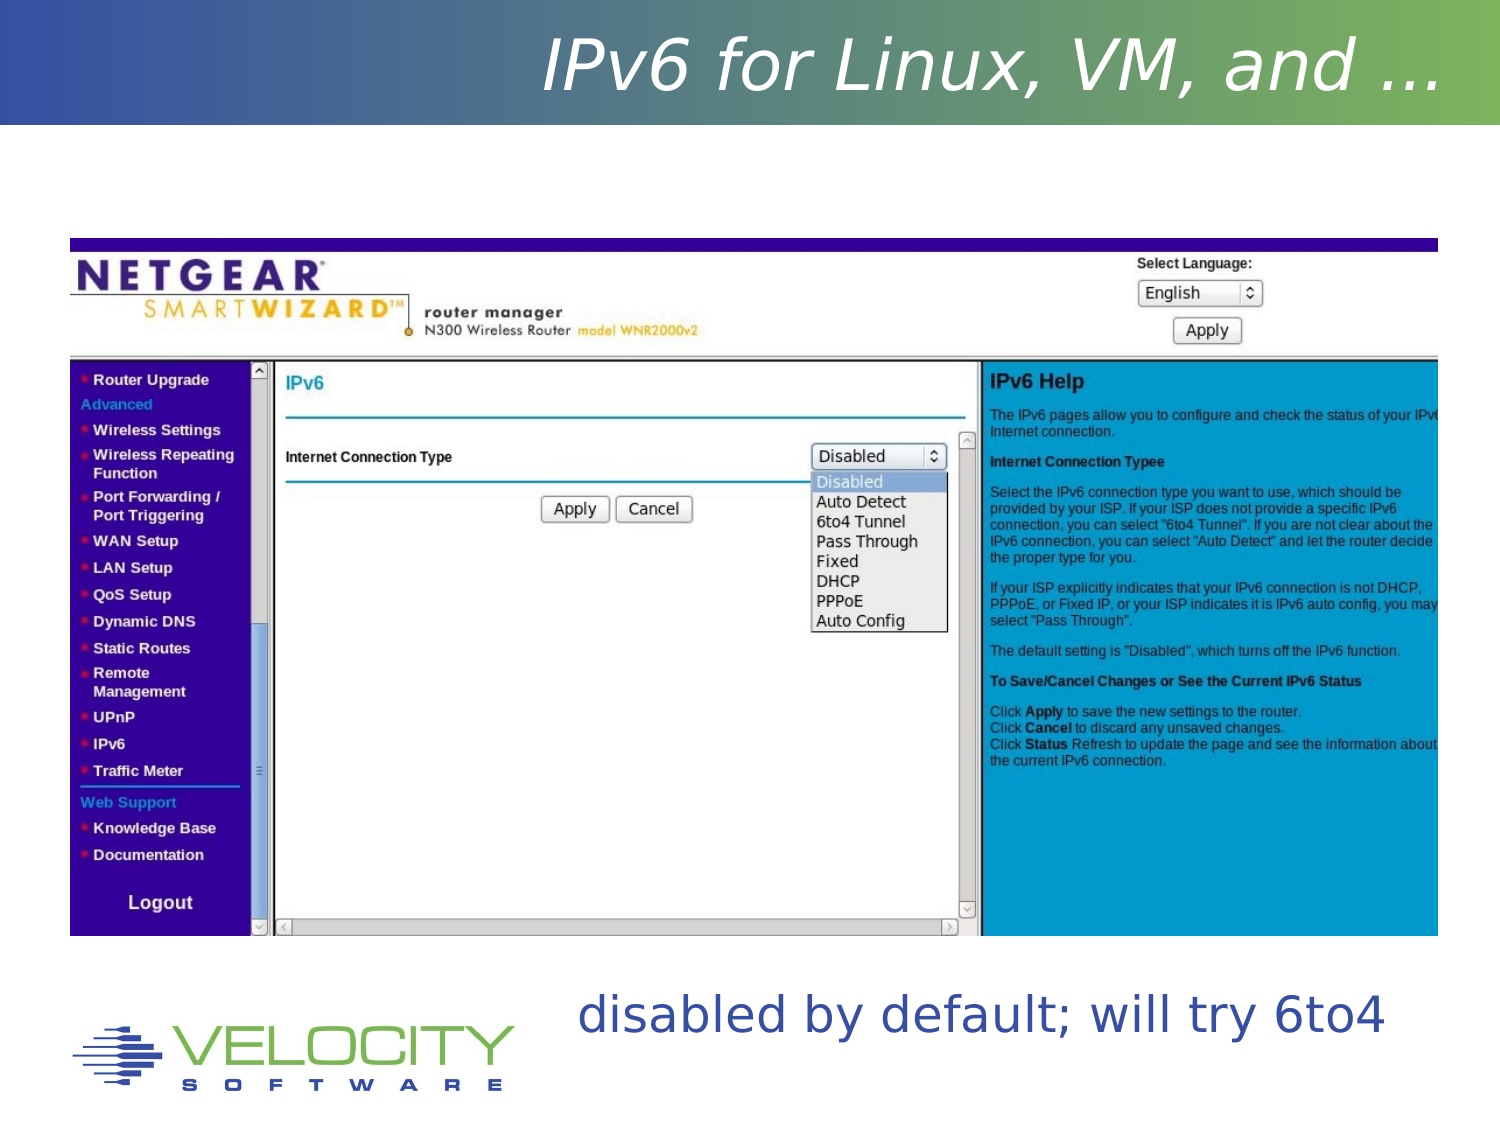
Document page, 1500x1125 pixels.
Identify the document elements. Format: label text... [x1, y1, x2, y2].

picture [993, 485, 1008, 497]
picture [1156, 411, 1161, 419]
picture [1281, 645, 1286, 656]
picture [1032, 488, 1041, 496]
picture [1380, 581, 1389, 593]
picture [1266, 414, 1274, 420]
picture [1388, 740, 1393, 748]
picture [1240, 537, 1249, 546]
picture [1309, 584, 1321, 593]
picture [1066, 584, 1080, 591]
picture [1129, 645, 1138, 656]
picture [991, 597, 1006, 607]
picture [1139, 737, 1161, 752]
picture [1408, 585, 1415, 592]
picture [1149, 757, 1162, 765]
picture [1048, 674, 1072, 686]
picture [1254, 505, 1267, 515]
picture [1103, 756, 1116, 765]
picture [1217, 521, 1230, 530]
picture [1201, 491, 1211, 496]
picture [991, 535, 1003, 546]
picture [1130, 488, 1141, 498]
picture [1177, 584, 1185, 592]
picture [1344, 502, 1359, 512]
picture [1090, 457, 1102, 467]
picture [999, 739, 1003, 749]
picture [1044, 488, 1050, 497]
picture [1020, 620, 1027, 626]
picture [1011, 707, 1018, 717]
picture [1254, 599, 1265, 609]
picture [1202, 597, 1213, 609]
picture [1289, 675, 1296, 686]
picture [1179, 502, 1191, 512]
picture [1420, 524, 1432, 530]
picture [1334, 411, 1349, 420]
picture [1098, 583, 1109, 593]
picture [1027, 740, 1044, 749]
picture [1079, 755, 1085, 765]
picture [1361, 601, 1366, 609]
picture [1073, 737, 1078, 748]
picture [1169, 521, 1185, 530]
picture [991, 551, 1007, 563]
picture [1228, 727, 1237, 732]
picture [1424, 536, 1431, 546]
picture [1089, 426, 1093, 437]
picture [1388, 647, 1393, 655]
picture [1136, 412, 1150, 420]
picture [1044, 457, 1055, 467]
picture [1114, 489, 1127, 497]
picture [1251, 536, 1260, 546]
picture [1111, 616, 1120, 626]
picture [1268, 708, 1278, 716]
picture [1308, 489, 1313, 497]
picture [1415, 408, 1424, 420]
picture [1000, 521, 1018, 529]
picture [1161, 646, 1170, 654]
picture [1128, 677, 1154, 691]
picture [1082, 505, 1092, 514]
picture [1335, 680, 1347, 686]
picture [1029, 708, 1053, 718]
picture [1139, 537, 1146, 546]
picture [1182, 410, 1202, 420]
picture [1182, 540, 1189, 546]
picture [1289, 504, 1295, 514]
picture [1208, 505, 1213, 513]
picture [1236, 743, 1242, 751]
picture [1310, 537, 1316, 546]
picture [1074, 537, 1087, 546]
picture [1319, 644, 1326, 654]
picture [1357, 489, 1370, 498]
picture [1159, 538, 1167, 546]
picture [1060, 724, 1070, 733]
picture [1101, 505, 1108, 513]
picture [1076, 412, 1088, 419]
picture [992, 408, 1007, 420]
picture [990, 373, 1033, 391]
picture [1410, 600, 1427, 607]
picture [1006, 646, 1011, 656]
picture [997, 678, 1032, 686]
picture [1061, 486, 1067, 497]
picture [1221, 646, 1234, 654]
picture [1373, 488, 1379, 495]
picture [1072, 613, 1083, 624]
picture [1177, 675, 1206, 686]
picture [1420, 739, 1438, 749]
picture [1327, 520, 1335, 530]
picture [1296, 598, 1304, 607]
picture [1053, 647, 1061, 656]
picture [1349, 600, 1359, 609]
picture [1072, 458, 1081, 467]
picture [1142, 708, 1148, 717]
picture [1299, 411, 1316, 420]
list disabled by default; will try 6to4 [562, 975, 1426, 1051]
picture [1098, 491, 1111, 495]
picture [1118, 757, 1126, 766]
picture [1059, 554, 1064, 564]
picture [1009, 535, 1017, 545]
picture [1072, 507, 1080, 515]
picture [1024, 457, 1038, 467]
picture [1336, 648, 1344, 653]
picture [1138, 457, 1163, 470]
picture [1240, 488, 1255, 497]
picture [1082, 678, 1091, 686]
picture [1162, 676, 1170, 686]
picture [1352, 412, 1358, 420]
picture [1086, 617, 1091, 625]
picture [1069, 376, 1085, 394]
picture [1264, 677, 1282, 686]
picture [1167, 740, 1185, 749]
picture [1369, 604, 1377, 610]
picture [1090, 739, 1099, 748]
picture [1389, 502, 1398, 511]
picture [1280, 598, 1286, 609]
picture [1198, 708, 1212, 718]
picture [1029, 553, 1043, 563]
picture [1323, 583, 1328, 593]
picture [1174, 597, 1184, 609]
picture [991, 428, 1013, 438]
picture [1032, 537, 1050, 546]
picture [1342, 489, 1353, 497]
picture [1289, 584, 1295, 592]
picture [1274, 523, 1283, 530]
picture [1174, 488, 1186, 498]
picture [1352, 739, 1359, 749]
picture [1180, 646, 1185, 654]
picture [1015, 555, 1026, 565]
picture [1317, 740, 1322, 749]
picture [993, 505, 1002, 515]
picture [1303, 738, 1314, 749]
picture [1062, 538, 1072, 546]
picture [1231, 534, 1237, 546]
picture [1214, 741, 1220, 749]
picture [1111, 415, 1121, 420]
picture [1034, 428, 1040, 435]
picture [1008, 598, 1016, 608]
picture [1130, 521, 1139, 529]
picture [1226, 491, 1235, 497]
picture [1385, 489, 1393, 498]
picture [1263, 540, 1272, 546]
picture [1274, 411, 1285, 419]
picture [1356, 537, 1379, 546]
picture [1370, 411, 1380, 419]
picture [1023, 757, 1037, 765]
picture [1369, 501, 1379, 513]
picture [1233, 521, 1241, 528]
picture [1321, 677, 1333, 686]
picture [1151, 584, 1161, 591]
picture [1078, 600, 1085, 608]
picture [1126, 454, 1131, 464]
picture [1393, 521, 1399, 530]
picture [1283, 491, 1290, 497]
picture [1011, 488, 1019, 496]
picture [1029, 646, 1039, 655]
picture [1224, 601, 1242, 609]
picture [1179, 708, 1195, 717]
picture [1200, 518, 1211, 529]
title IPv6 for Linux, VM, and ... [62, 12, 1463, 113]
picture [1101, 740, 1111, 749]
picture [1362, 647, 1367, 656]
picture [1089, 551, 1103, 563]
picture [1174, 724, 1184, 733]
picture [1100, 676, 1109, 686]
picture [1191, 739, 1197, 748]
picture [1310, 600, 1333, 607]
picture [1337, 738, 1347, 749]
picture [1393, 411, 1398, 420]
picture [1035, 614, 1041, 624]
picture [1209, 676, 1226, 686]
picture [1069, 414, 1075, 421]
picture [1056, 713, 1062, 721]
picture [50, 1021, 538, 1094]
picture [993, 706, 1002, 717]
picture [1393, 537, 1398, 546]
picture [1117, 677, 1125, 686]
picture [1117, 554, 1129, 563]
picture [1256, 727, 1265, 733]
picture [1222, 584, 1229, 593]
picture [1376, 522, 1391, 529]
picture [1237, 708, 1243, 717]
picture [1290, 645, 1301, 656]
picture [1016, 428, 1031, 437]
picture [1258, 489, 1265, 495]
picture [992, 644, 999, 654]
picture [1089, 488, 1094, 497]
picture [1149, 505, 1155, 513]
picture [1243, 414, 1251, 420]
picture [1116, 707, 1121, 717]
picture [1349, 524, 1358, 529]
picture [1249, 647, 1262, 656]
picture [1303, 678, 1316, 685]
picture [1021, 597, 1034, 609]
picture [1051, 428, 1064, 436]
picture [1145, 488, 1156, 497]
picture [1193, 599, 1201, 609]
picture [1105, 458, 1114, 467]
picture [1052, 504, 1059, 513]
picture [1073, 724, 1079, 732]
picture [1327, 537, 1334, 546]
picture [1032, 584, 1051, 593]
picture [1243, 505, 1251, 512]
picture [1047, 521, 1057, 529]
picture [991, 581, 996, 592]
picture [1018, 503, 1023, 511]
picture [1244, 678, 1256, 686]
picture [1075, 645, 1095, 655]
picture [1098, 597, 1107, 609]
picture [1034, 723, 1052, 733]
picture [1151, 521, 1157, 528]
picture [1068, 554, 1078, 563]
picture [1109, 502, 1119, 514]
picture [1047, 741, 1052, 749]
picture [1019, 409, 1027, 420]
picture [1059, 597, 1066, 608]
picture [1074, 677, 1079, 685]
picture [1037, 412, 1043, 420]
picture [1323, 491, 1333, 496]
picture [1040, 374, 1072, 390]
picture [1362, 740, 1381, 749]
picture [1033, 519, 1044, 530]
picture [70, 238, 1438, 936]
picture [999, 723, 1004, 732]
picture [1232, 679, 1241, 686]
picture [1058, 458, 1065, 467]
picture [1019, 491, 1029, 496]
picture [1240, 725, 1249, 733]
picture [1095, 411, 1101, 419]
picture [1268, 505, 1277, 514]
picture [1046, 754, 1072, 766]
picture [990, 754, 996, 766]
picture [1254, 518, 1259, 530]
picture [1061, 741, 1068, 750]
picture [1370, 646, 1381, 656]
picture [1127, 743, 1136, 750]
picture [999, 618, 1009, 625]
picture [1038, 677, 1048, 686]
picture [1131, 582, 1136, 593]
picture [1404, 740, 1410, 750]
picture [1259, 740, 1271, 749]
picture [1254, 584, 1260, 591]
picture [1303, 646, 1312, 656]
picture [1170, 538, 1178, 545]
picture [990, 457, 1017, 468]
picture [1098, 428, 1110, 436]
picture [1321, 507, 1331, 514]
picture [1135, 757, 1147, 766]
